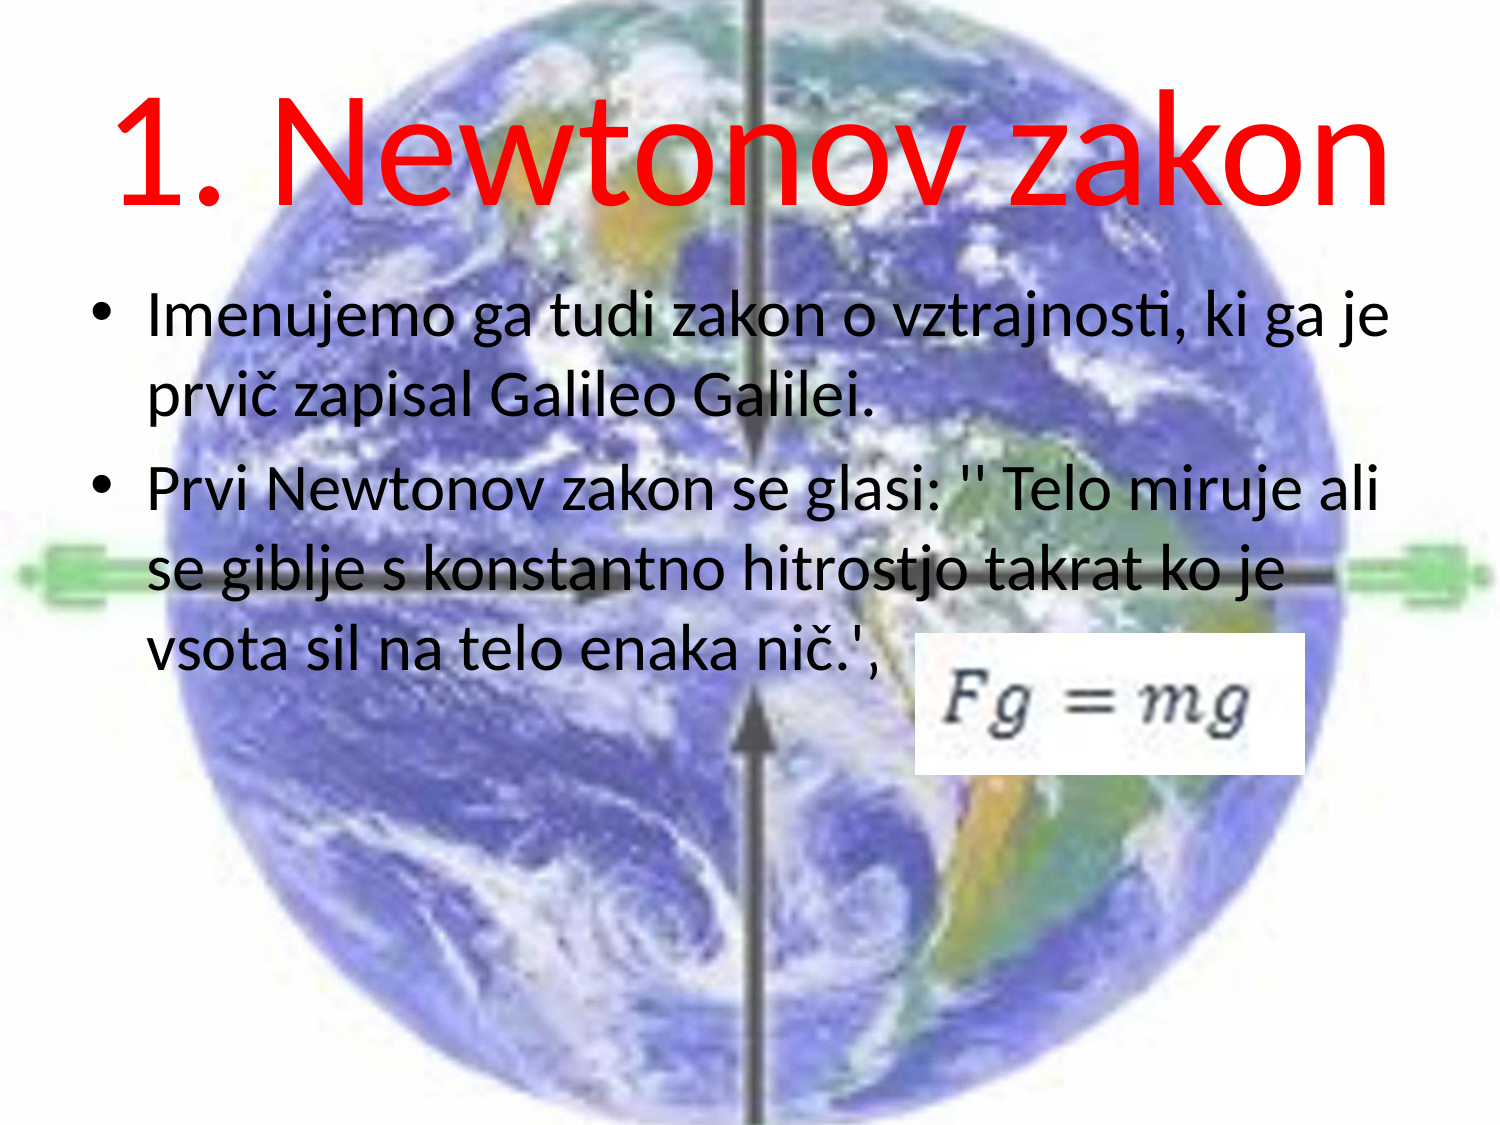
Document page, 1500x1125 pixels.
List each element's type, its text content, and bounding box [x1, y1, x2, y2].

list Imenujemo ga tudi zakon o vztrajnosti, ki ga je prvič zapisal Galileo Galilei. Prvi Newtonov zakon se glasi: '' Telo miruje ali se giblje s konstantno hitrostjo takrat ko je vsota sil na telo enaka nič.'‚ [75, 262, 1425, 1005]
picture [0, 0, 1500, 1125]
title 1. Newtonov zakon [75, 45, 1425, 233]
